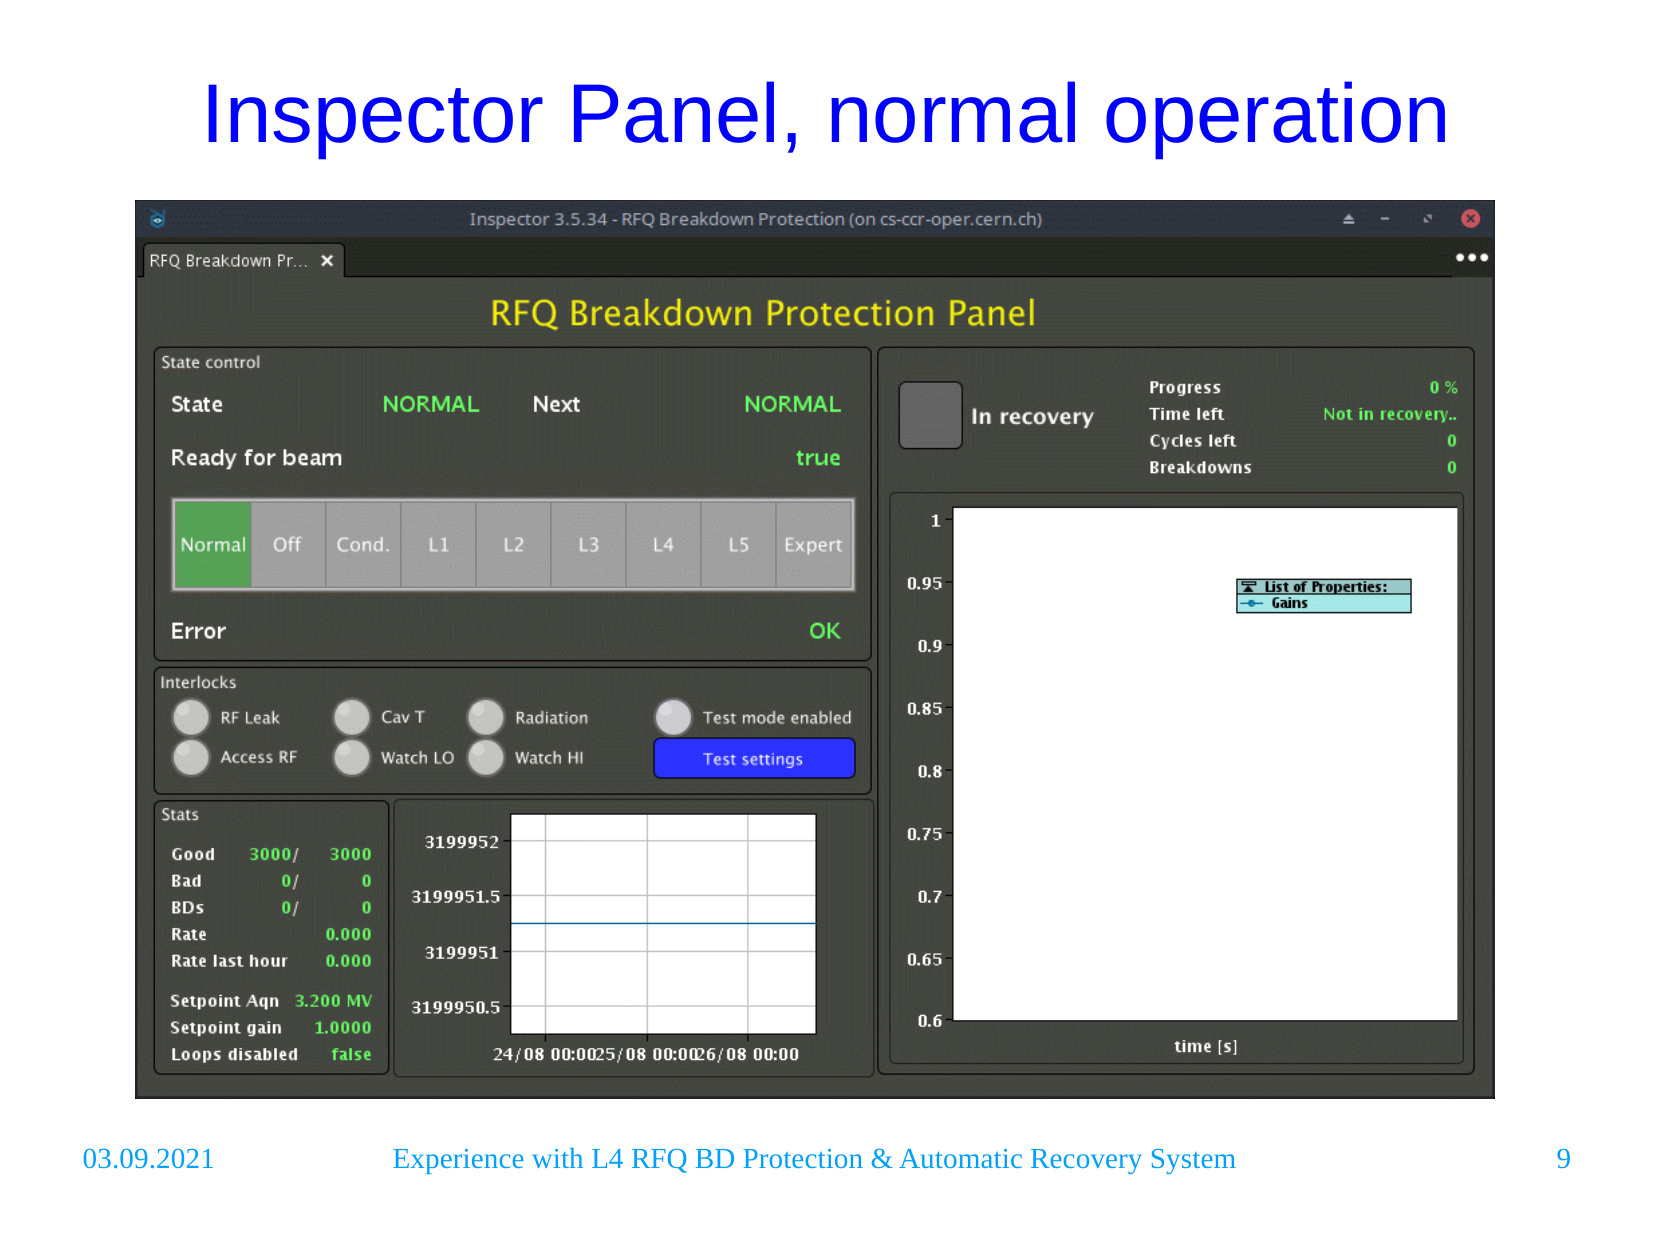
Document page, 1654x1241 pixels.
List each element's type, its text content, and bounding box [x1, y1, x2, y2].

picture [135, 200, 1495, 1100]
title Inspector Panel, normal operation [82, 49, 1571, 178]
